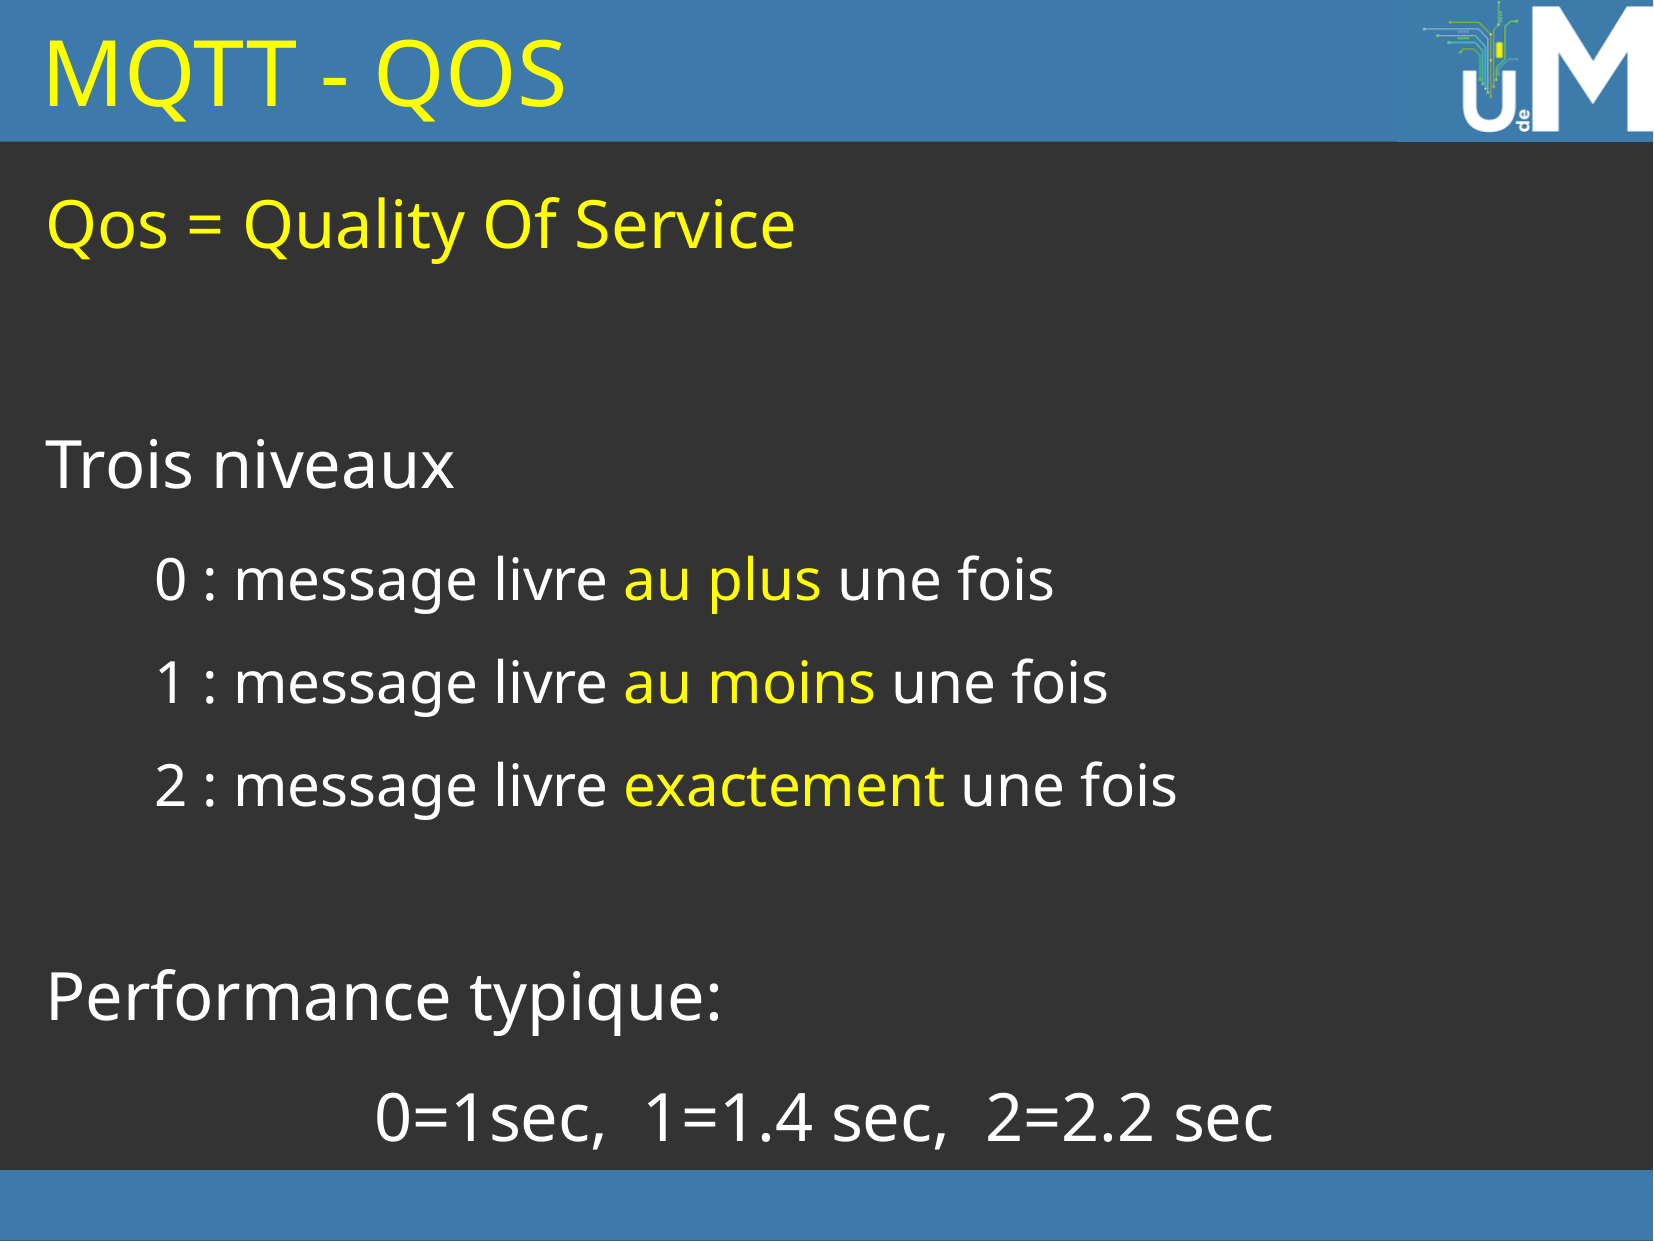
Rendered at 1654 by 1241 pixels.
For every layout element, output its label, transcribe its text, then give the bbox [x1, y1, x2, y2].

picture [1397, 0, 1654, 142]
title MQTT - QOS [41, 11, 1411, 130]
list Qos = Quality Of Service Trois niveaux 0 : message livre au plus une fois 1 : message livre au moins une fois 2 : message livre exactement une fois Performance typique: 0=1sec, 1=1.4 sec, 2=2.2 sec [45, 177, 1606, 1141]
